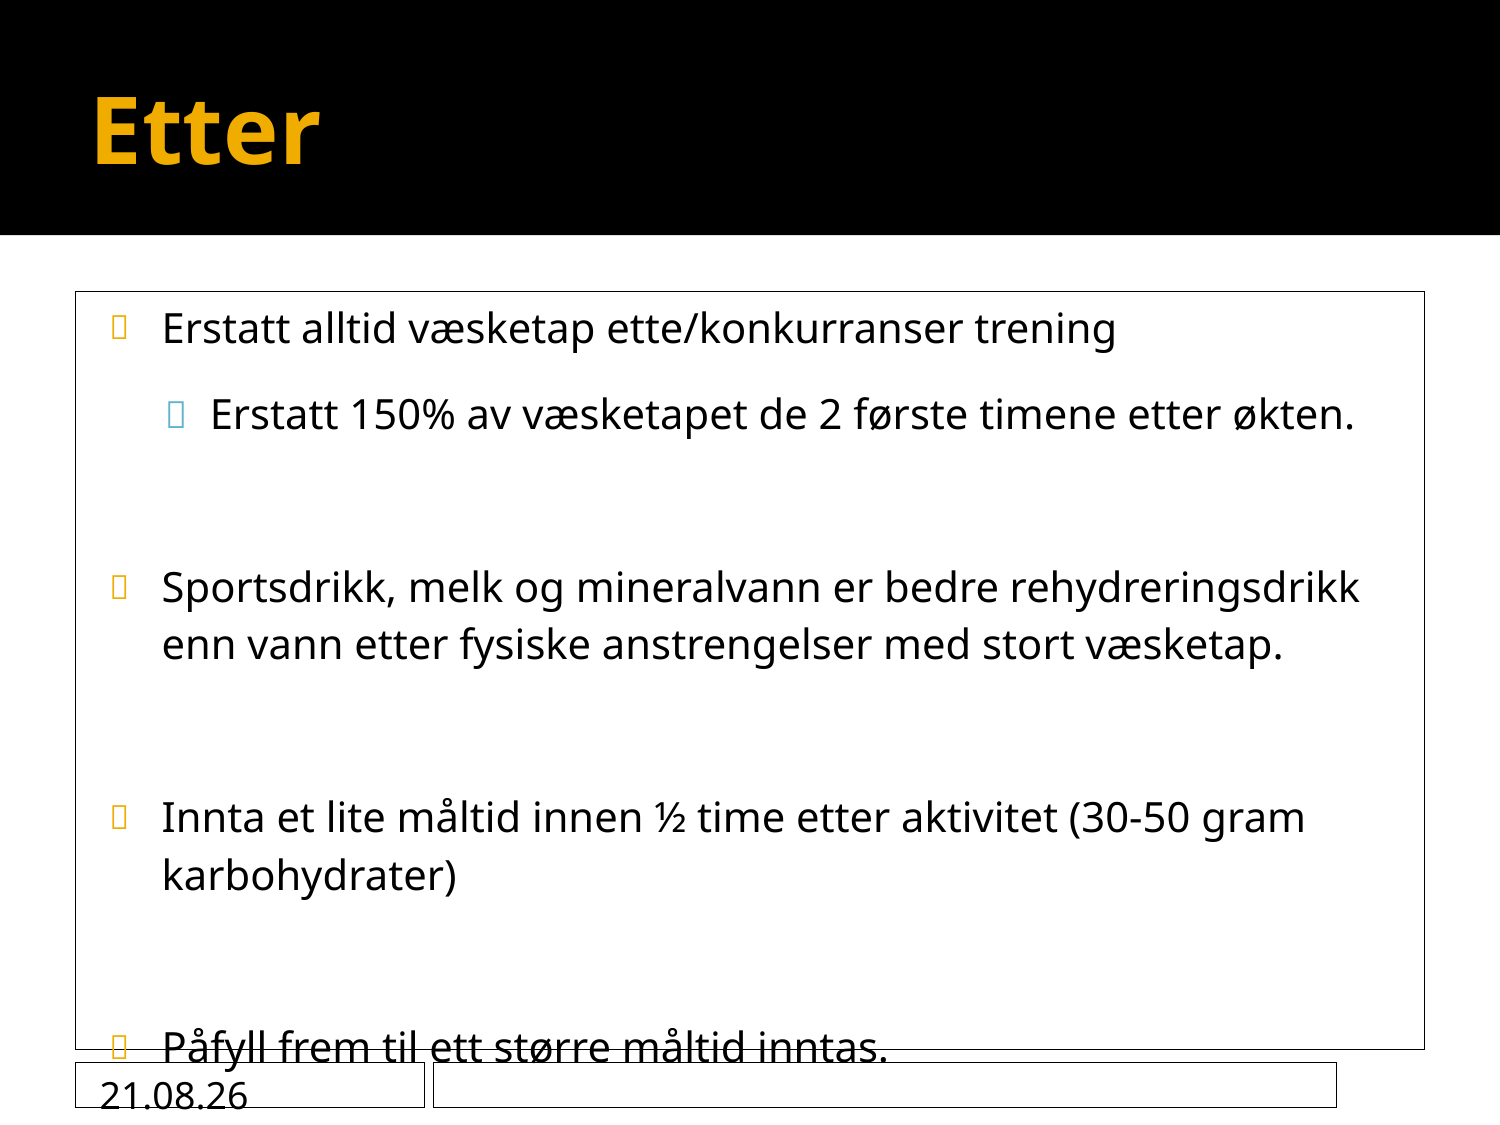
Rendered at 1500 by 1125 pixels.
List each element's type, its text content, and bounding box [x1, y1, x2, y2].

list Erstatt alltid væsketap ette/konkurranser trening Erstatt 150% av væsketapet de 2 første timene etter økten. Sportsdrikk, melk og mineralvann er bedre rehydreringsdrikk enn vann etter fysiske anstrengelser med stort væsketap. Innta et lite måltid innen ½ time etter aktivitet (30-50 gram karbohydrater) Påfyll frem til ett større måltid inntas. Tar ca. 20-24 timer å fylle opp glykogenlagre i muskulaturen. [75, 291, 1425, 1050]
title Etter [75, 25, 1425, 231]
